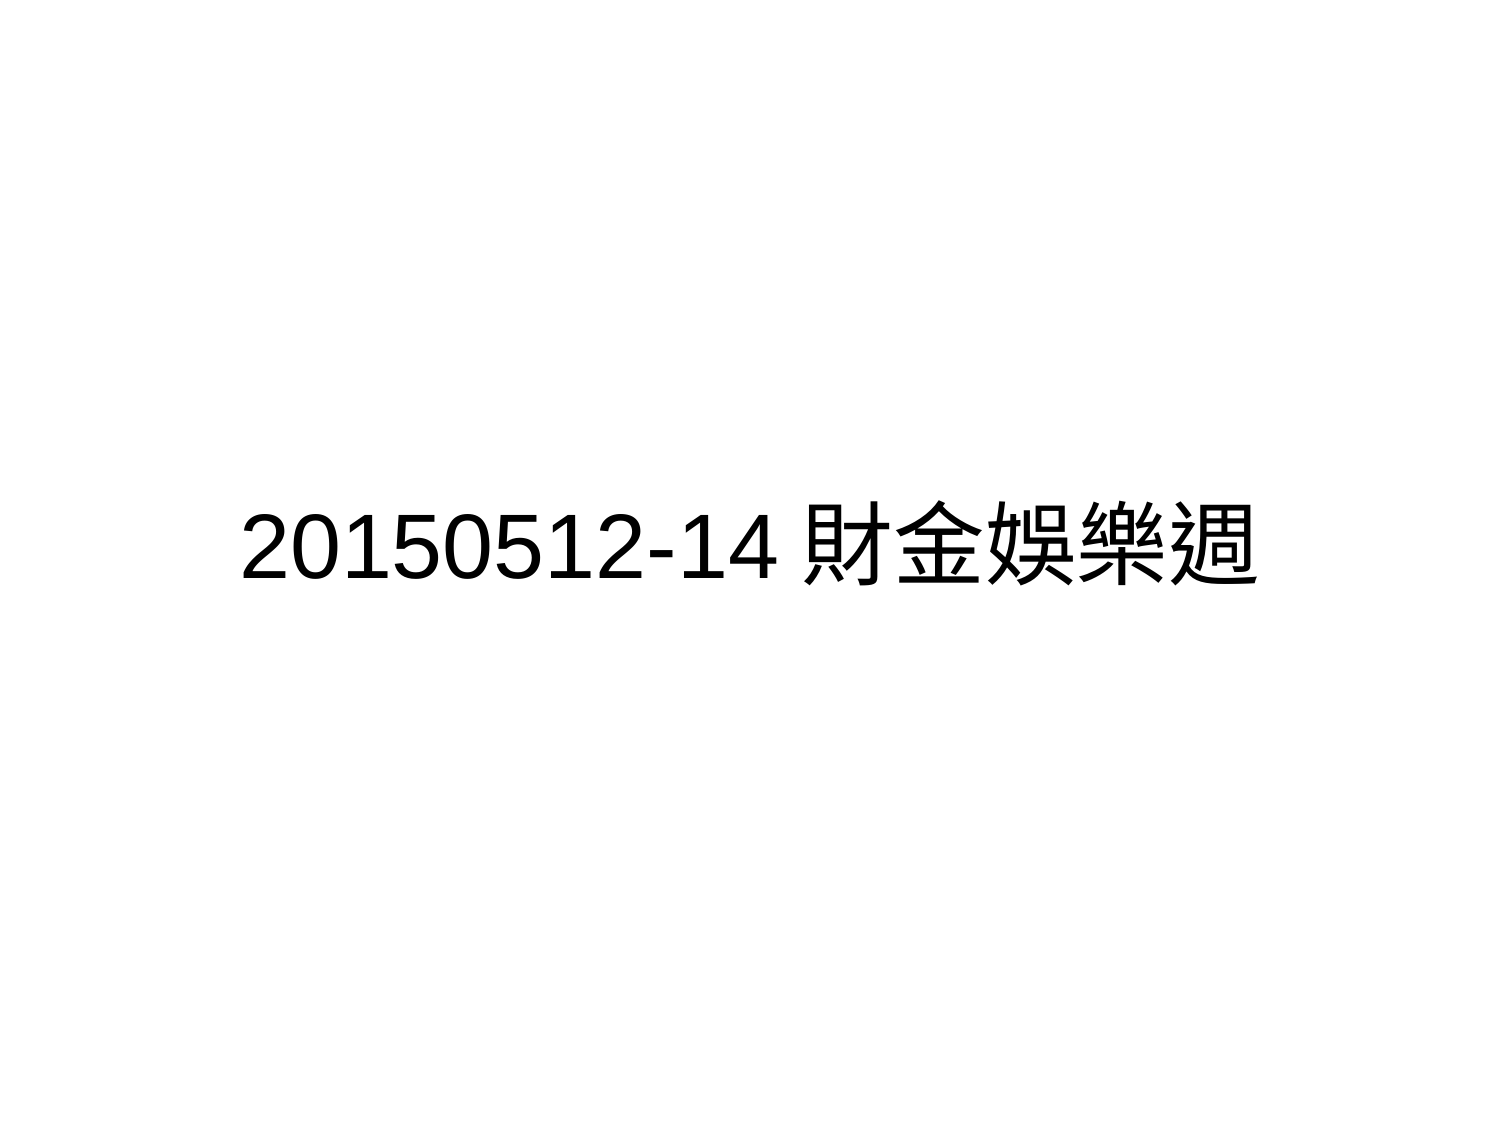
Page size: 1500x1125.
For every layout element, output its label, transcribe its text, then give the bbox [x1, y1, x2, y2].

title 20150512-14財金娛樂週 [112, 420, 1388, 663]
